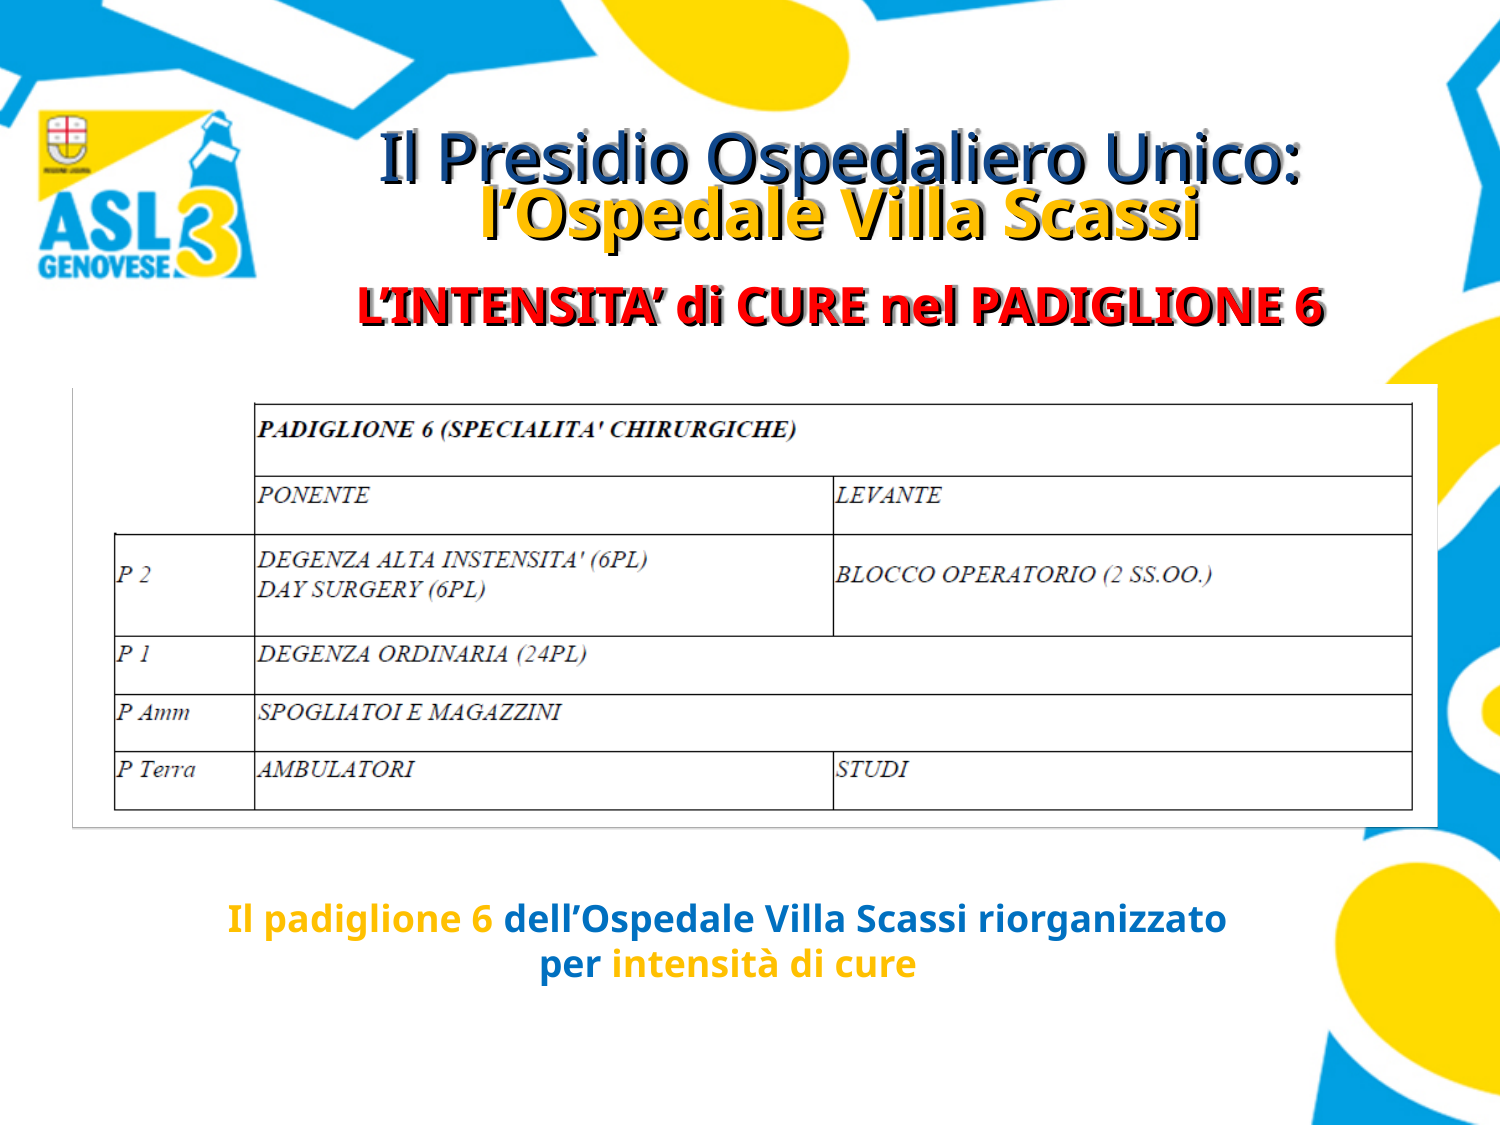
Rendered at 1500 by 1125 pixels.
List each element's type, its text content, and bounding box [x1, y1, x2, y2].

picture [72, 384, 1438, 827]
text_box Il Presidio Ospedaliero Unico: l’Ospedale Villa Scassi L’INTENSITA’ di CURE nel PADIGLIONE 6 [242, 128, 1438, 357]
text_box Il padiglione 6 dell’Ospedale Villa Scassi riorganizzato per intensità di cure [200, 887, 1256, 992]
